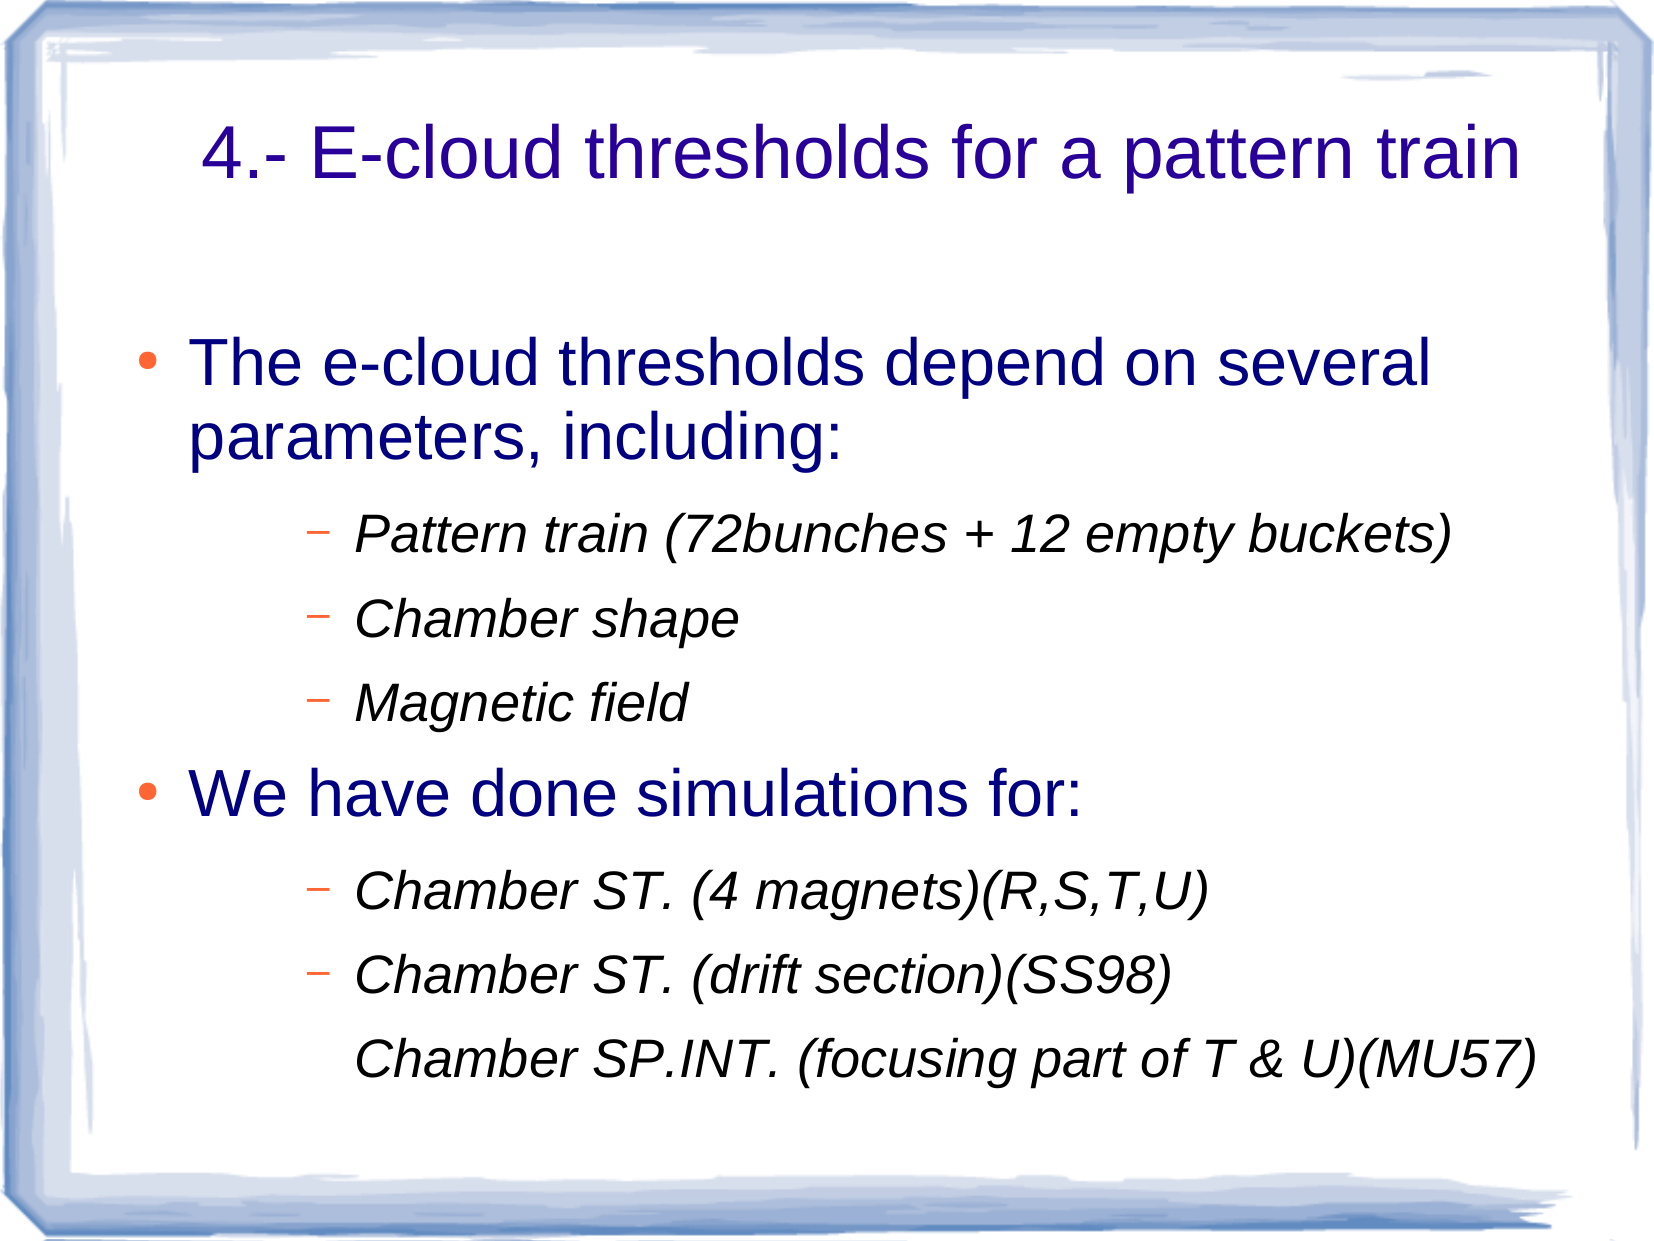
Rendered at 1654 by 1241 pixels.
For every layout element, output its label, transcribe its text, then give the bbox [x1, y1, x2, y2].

picture [0, 0, 1654, 1241]
list The e-cloud thresholds depend on several parameters, including: Pattern train (72bunches + 12 empty buckets) Chamber shape Magnetic field We have done simulations for: Chamber ST. (4 magnets)(R,S,T,U) Chamber ST. (drift section)(SS98) Chamber SP.INT. (focusing part of T & U)(MU57) [118, 324, 1571, 1179]
title 4.- E-cloud thresholds for a pattern train [82, 49, 1571, 257]
